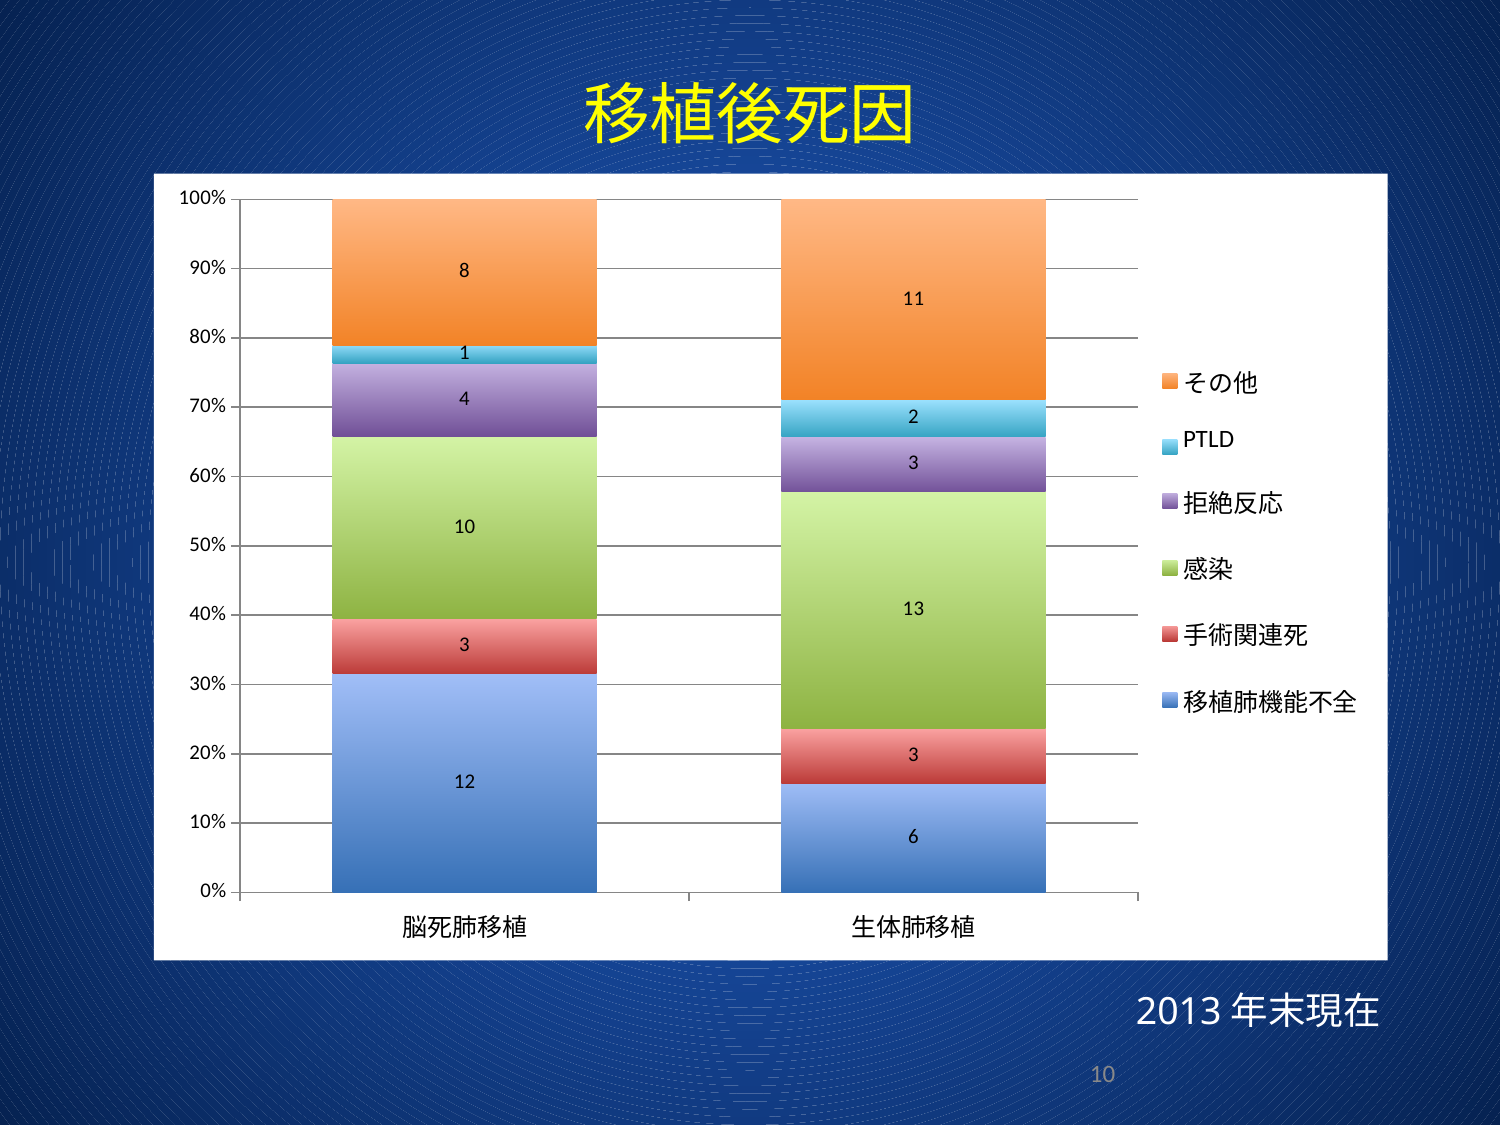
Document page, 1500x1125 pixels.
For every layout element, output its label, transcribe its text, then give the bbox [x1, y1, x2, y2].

text_box 10 [1074, 1042, 1426, 1103]
text_box 移植後死因 [0, 49, 1500, 175]
text_box 2013年末現在 [1120, 979, 1379, 1040]
chart [153, 173, 1388, 961]
